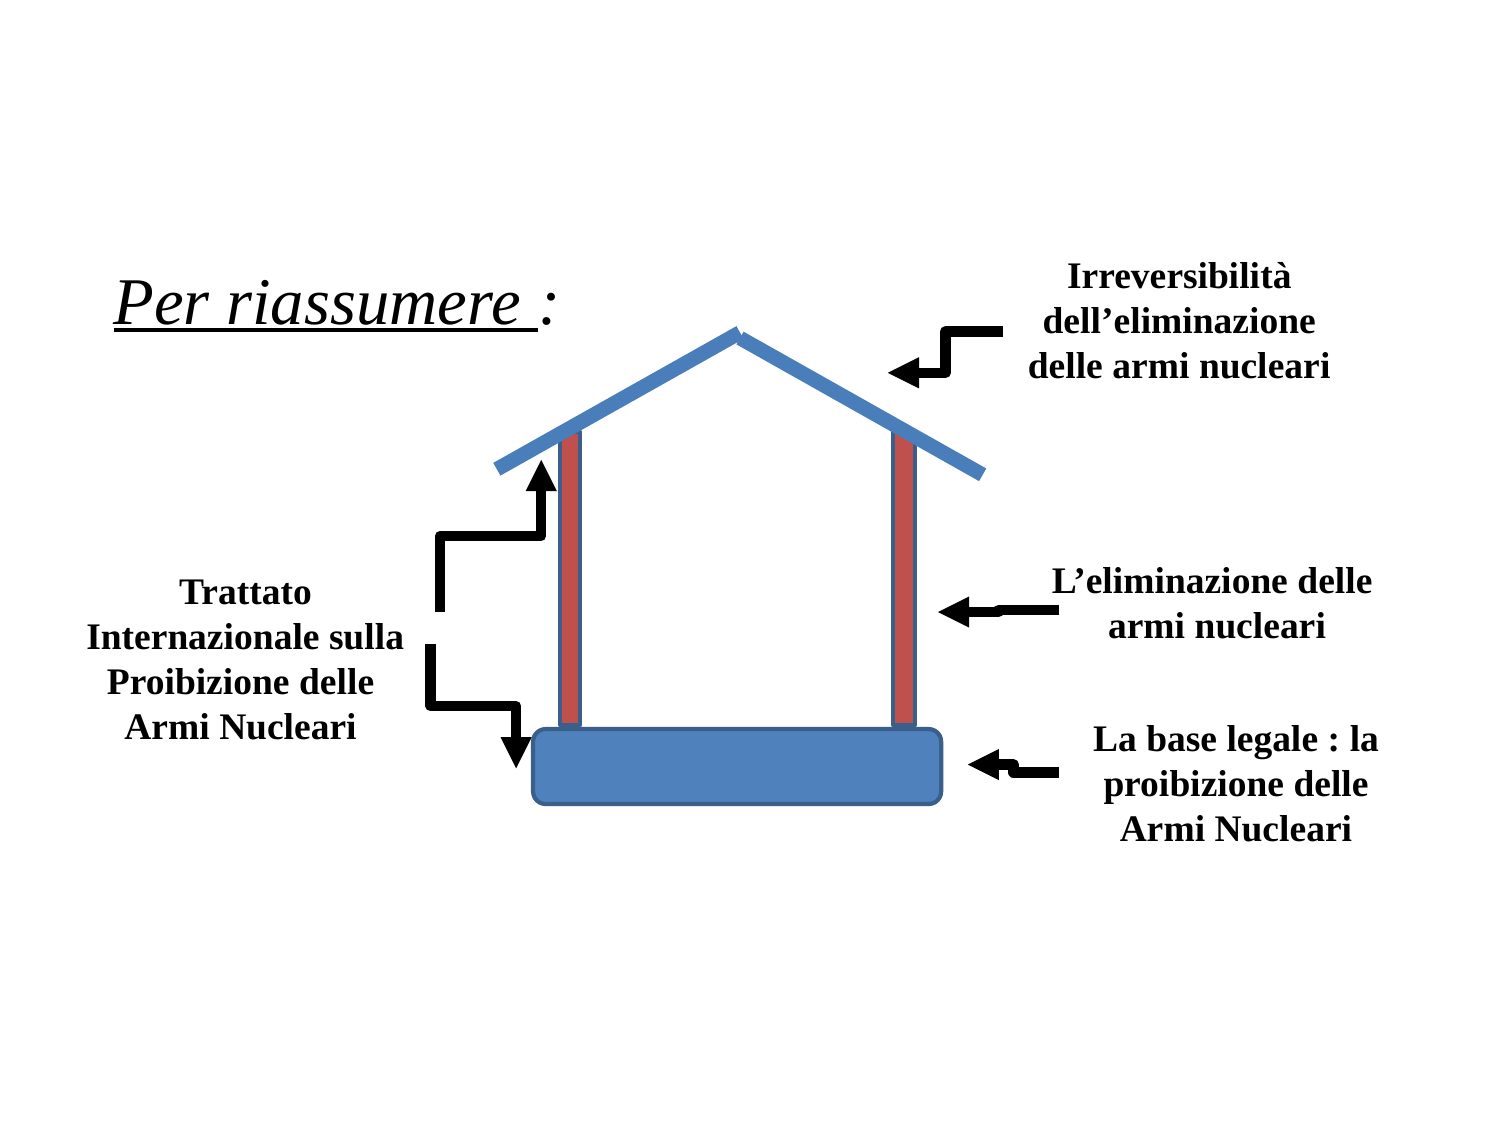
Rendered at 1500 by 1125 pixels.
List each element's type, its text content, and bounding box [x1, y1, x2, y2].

text_box Trattato Internazionale sulla Proibizione delle Armi Nucleari [48, 559, 443, 755]
text_box [560, 431, 581, 726]
text_box [533, 729, 942, 805]
text_box Irreversibilità dell’eliminazione delle armi nucleari [992, 243, 1367, 439]
list Per riassumere : [48, 140, 1397, 872]
text_box La base legale : la proibizione delle Armi Nucleari [1075, 707, 1397, 857]
text_box [893, 434, 916, 726]
text_box L’eliminazione delle armi nucleari [1037, 548, 1398, 654]
